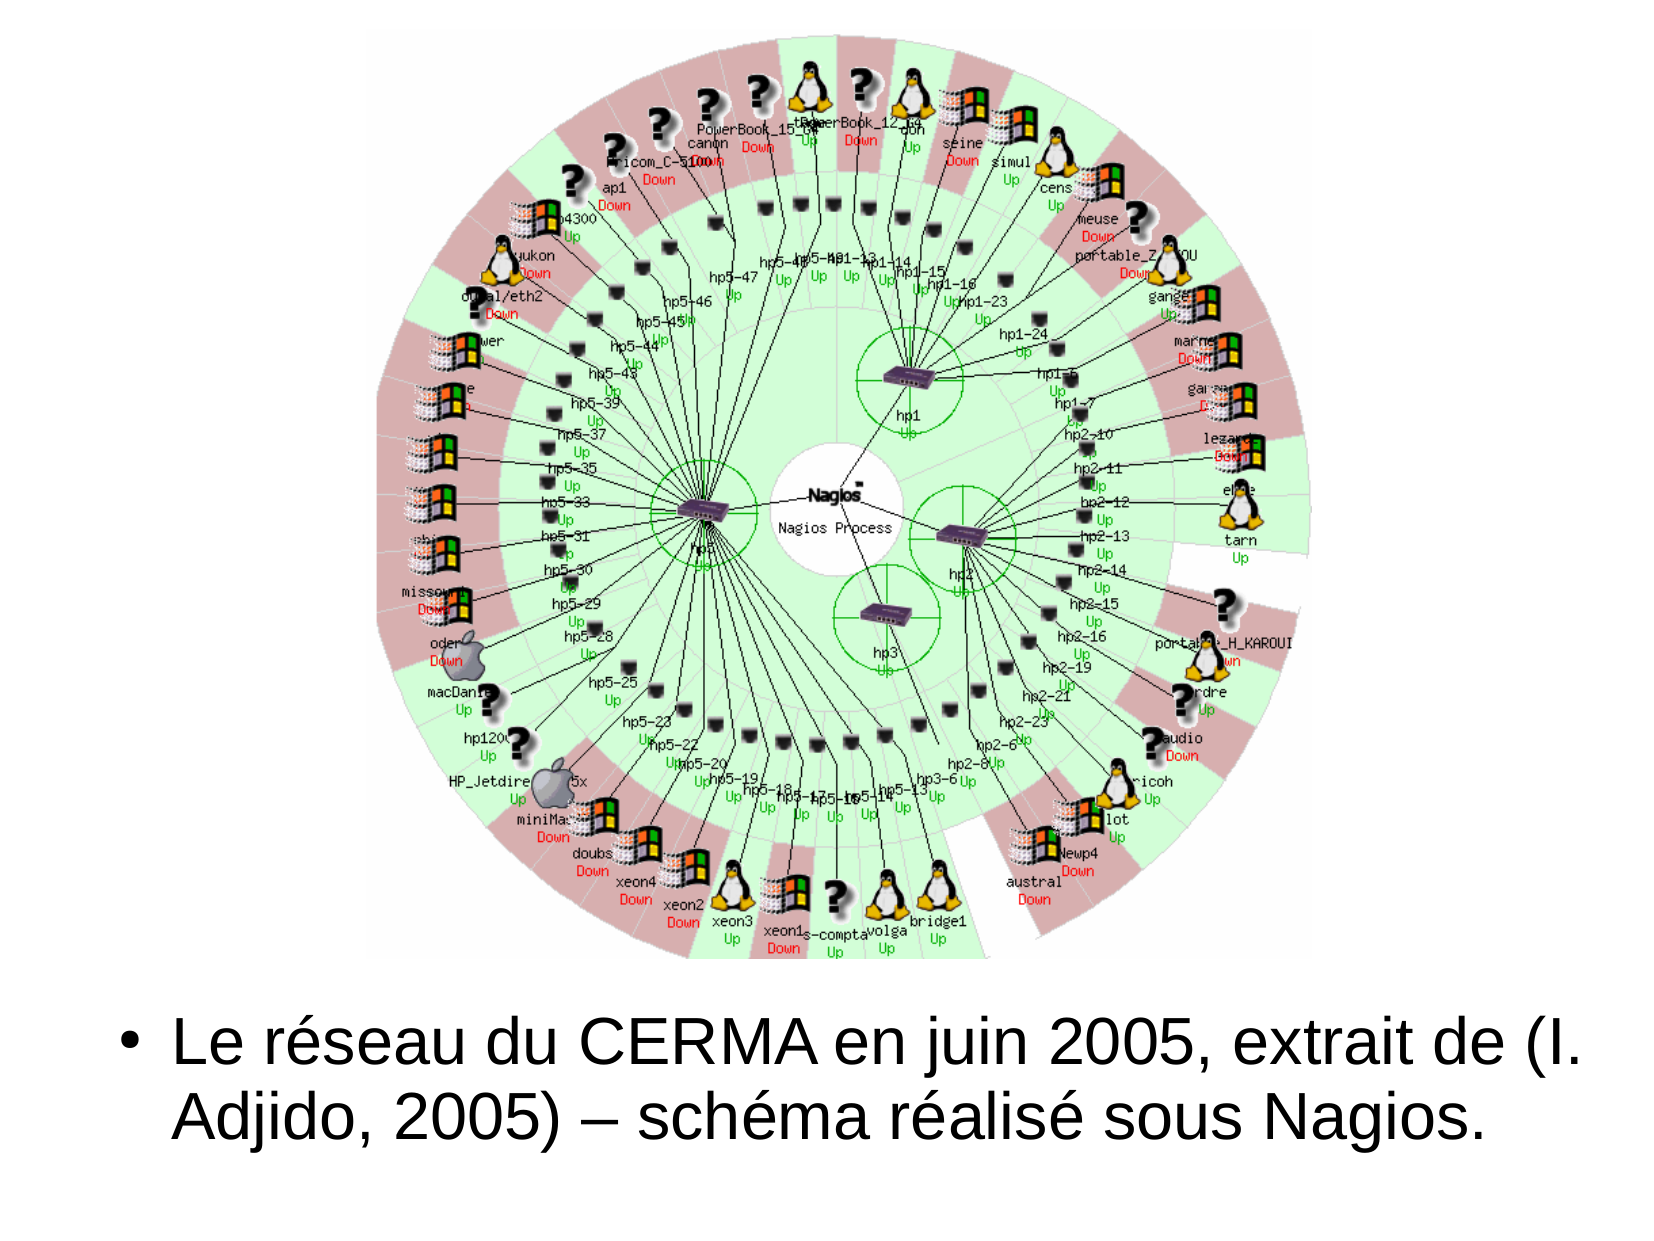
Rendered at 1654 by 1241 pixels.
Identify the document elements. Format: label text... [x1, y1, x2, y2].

picture [366, 29, 1312, 959]
list Le réseau du CERMA en juin 2005, extrait de (I. Adjido, 2005) – schéma réalisé sous Nagios. [100, 1003, 1589, 1183]
